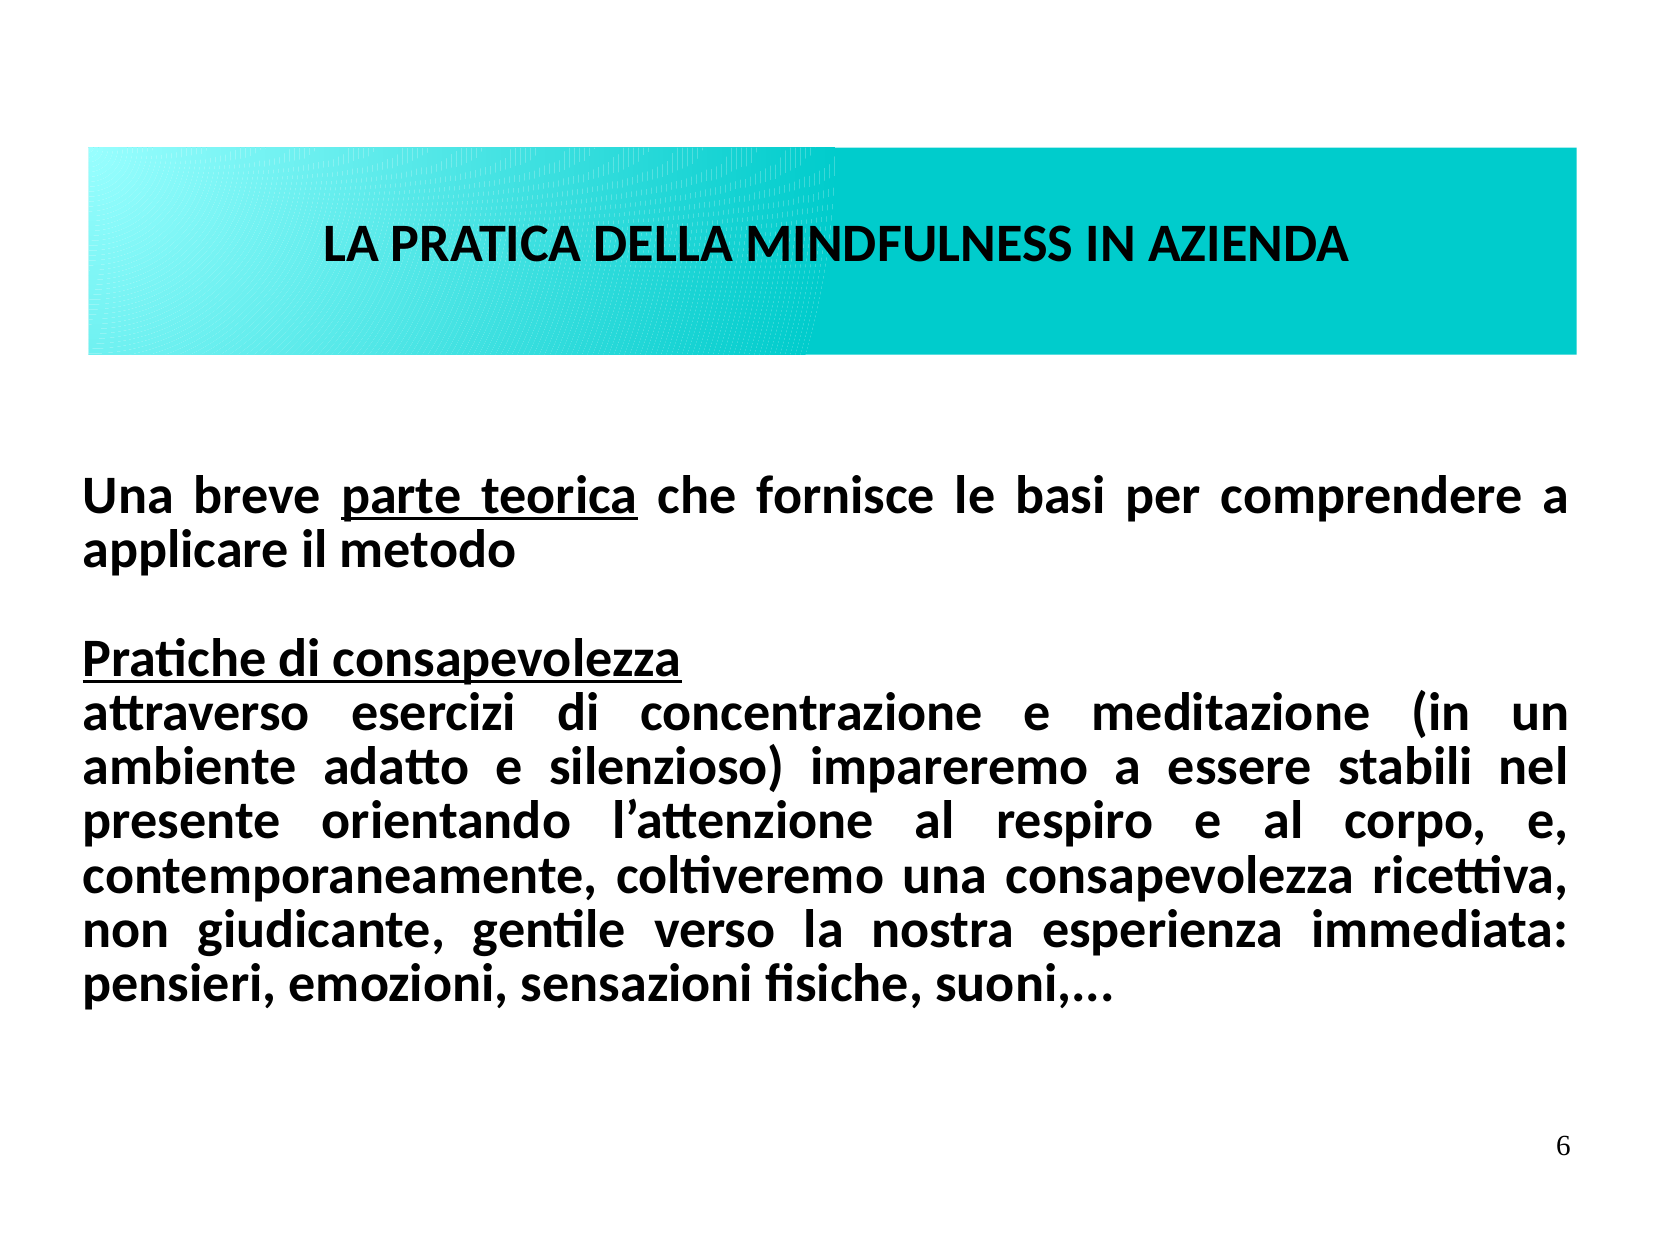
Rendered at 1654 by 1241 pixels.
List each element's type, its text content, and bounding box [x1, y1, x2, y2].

subtitle Una breve parte teorica che fornisce le basi per comprendere a applicare il metodo Pratiche di consapevolezza attraverso esercizi di concentrazione e meditazione (in un ambiente adatto e silenzioso) impareremo a essere stabili nel presente orientando l’attenzione al respiro e al corpo, e, contemporaneamente, coltiveremo una consapevolezza ricettiva, non giudicante, gentile verso la nostra esperienza immediata: pensieri, emozioni, sensazioni fisiche, suoni,... [82, 132, 1571, 1168]
title LA PRATICA DELLA MINDFULNESS IN AZIENDA [1571, 147, 1577, 355]
